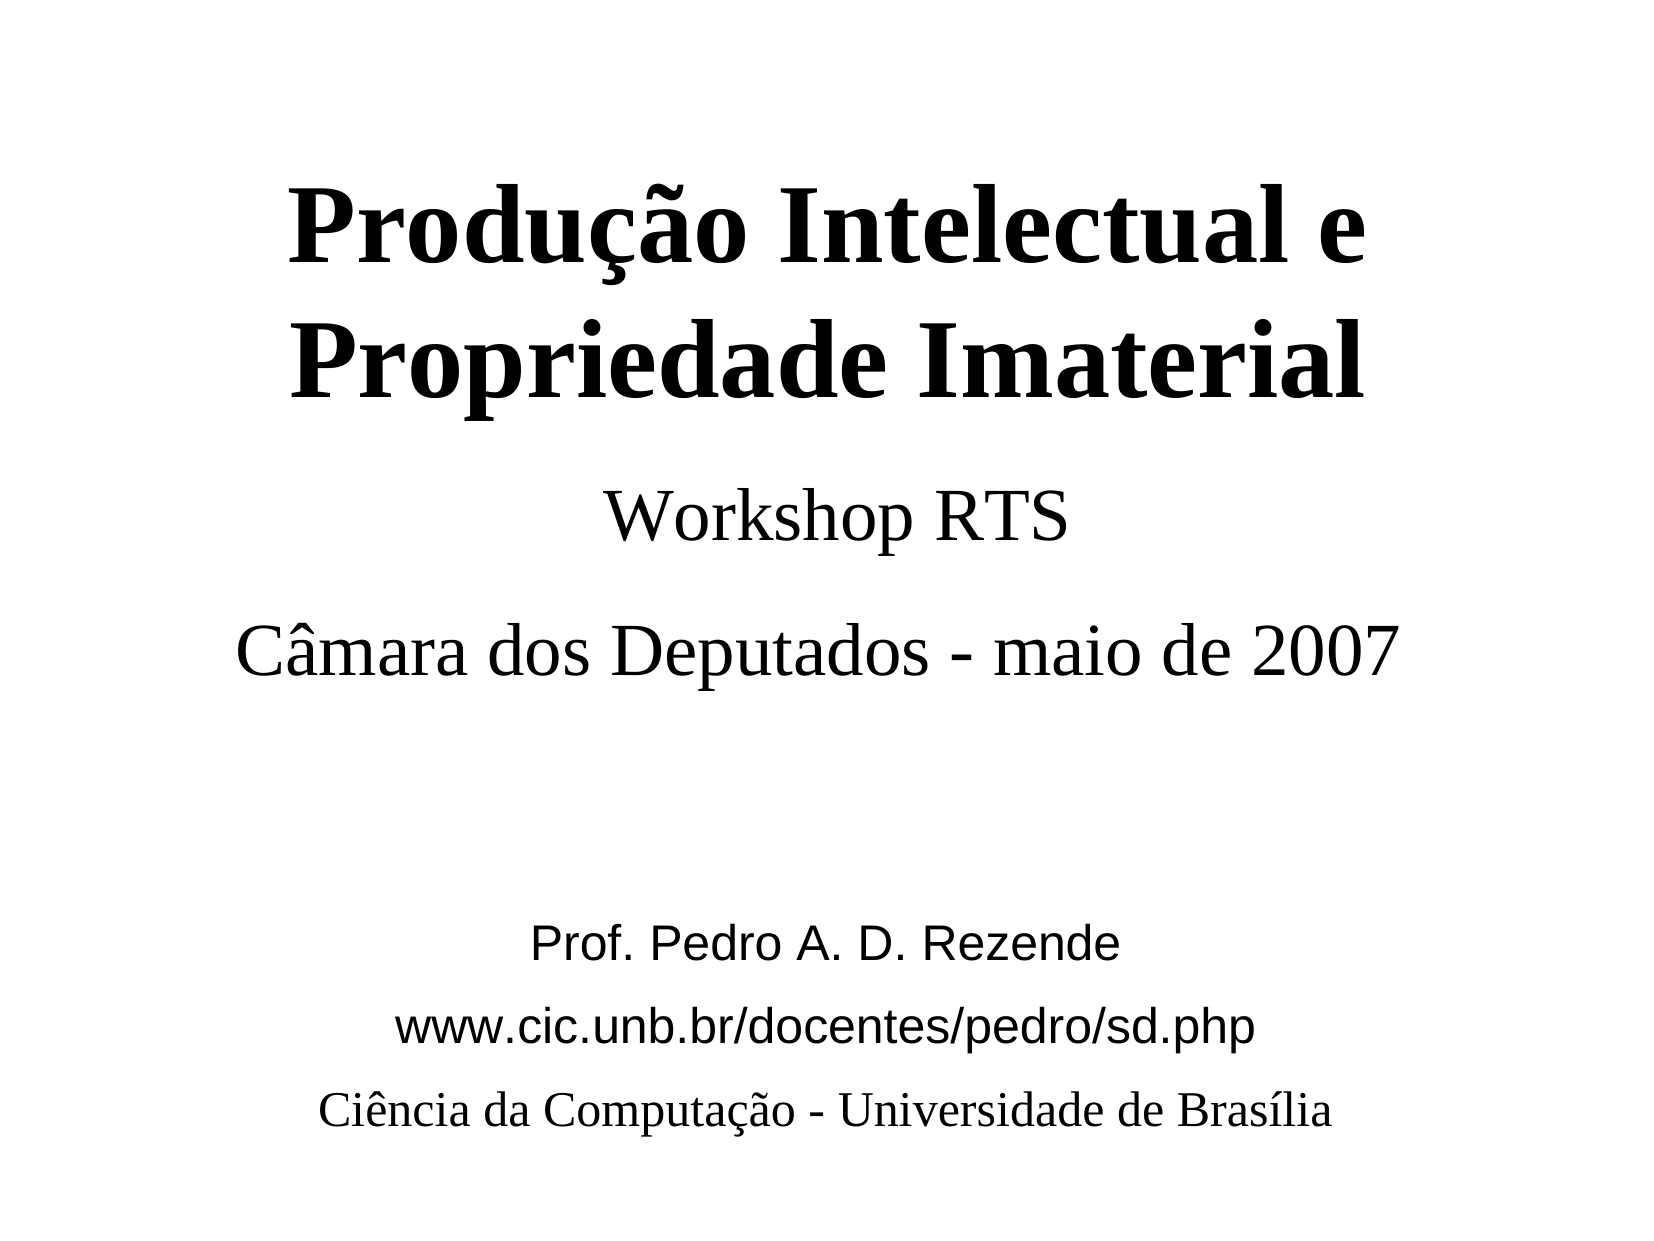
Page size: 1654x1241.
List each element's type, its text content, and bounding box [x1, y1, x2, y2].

text_box Prof. Pedro A. D. Rezende www.cic.unb.br/docentes/pedro/sd.php Ciência da Computação - Universidade de Brasília [193, 879, 1458, 1149]
title Produção Intelectual e Propriedade Imaterial Workshop RTS Câmara dos Deputados - maio de 2007 [100, 54, 1556, 789]
